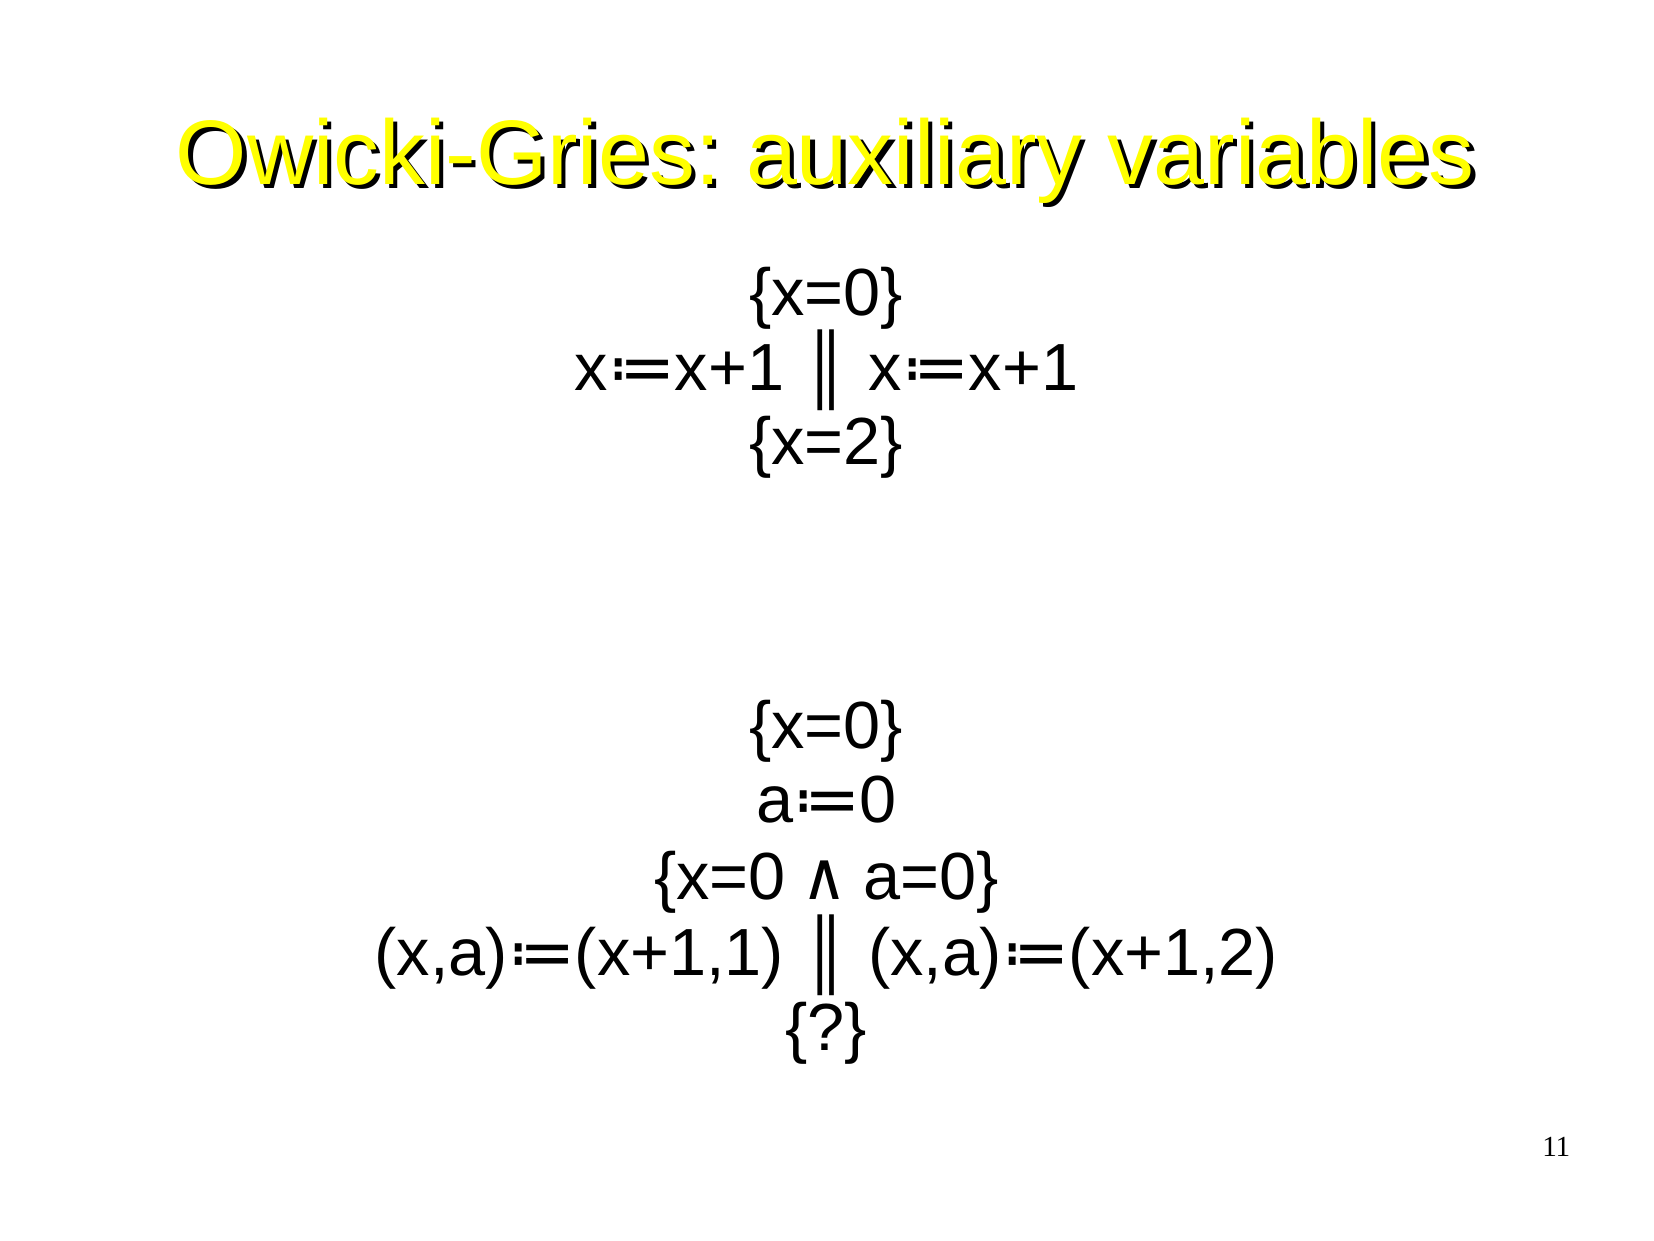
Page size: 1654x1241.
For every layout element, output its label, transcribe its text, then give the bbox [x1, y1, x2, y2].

title Owicki-Gries: auxiliary variables [82, 49, 1571, 254]
list {x=0} x≔x+1 ║ x≔x+1 {x=2} {x=0} a≔0 {x=0 ∧ a=0} (x,a)≔(x+1,1) ║ (x,a)≔(x+1,2) {?} [82, 254, 1571, 1074]
